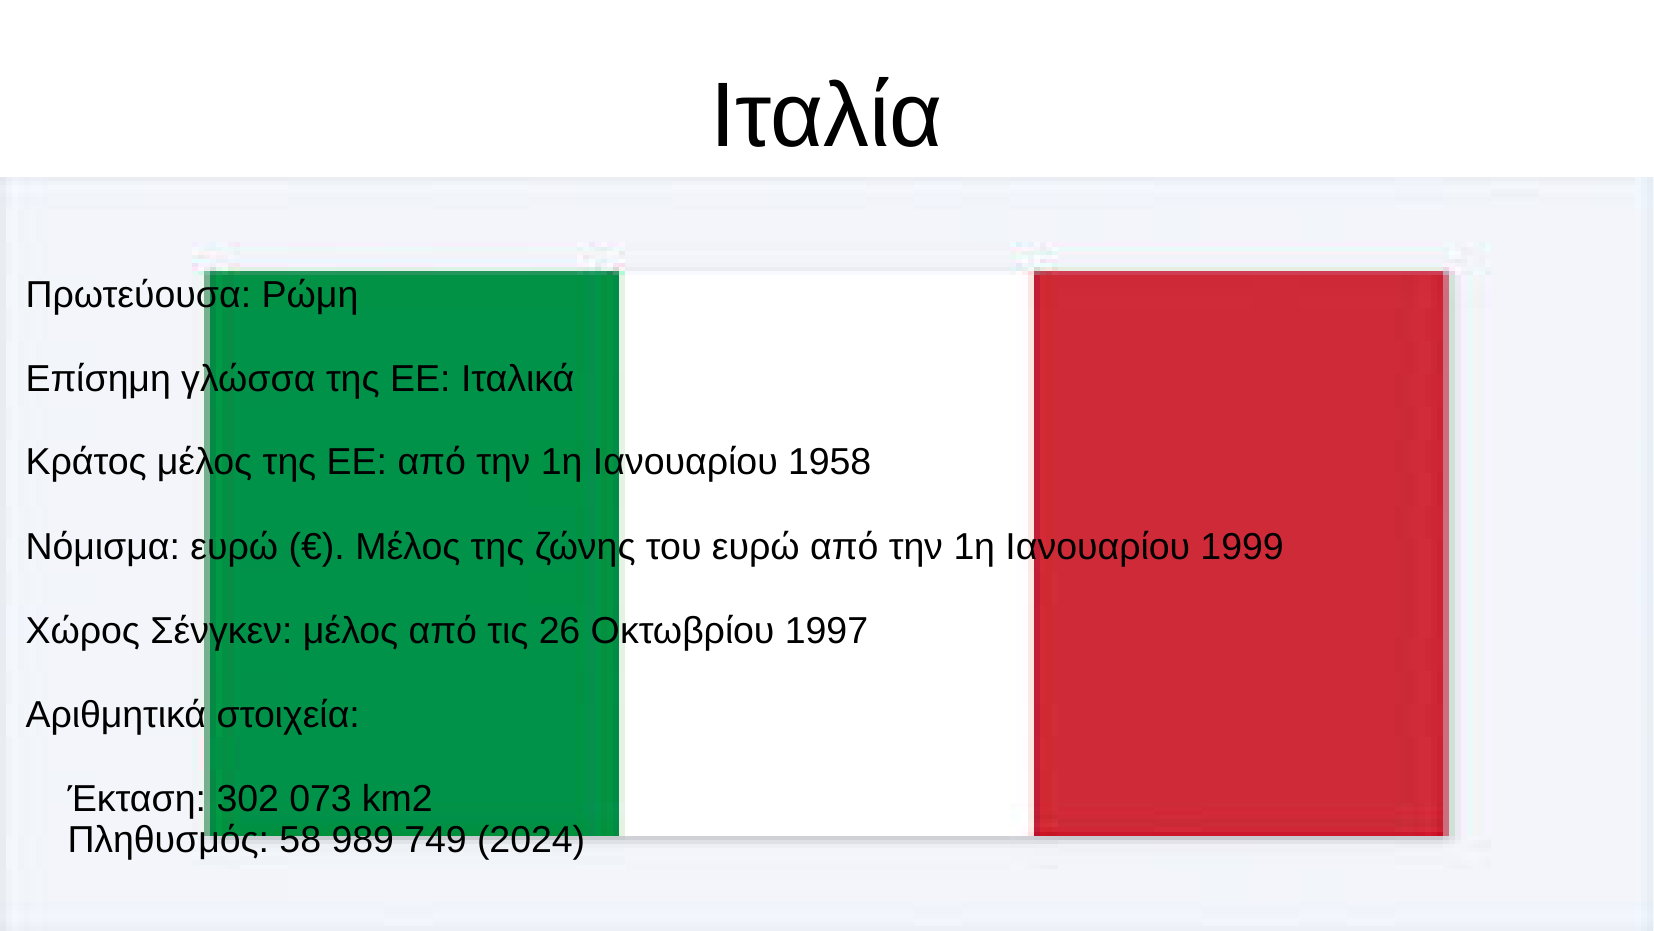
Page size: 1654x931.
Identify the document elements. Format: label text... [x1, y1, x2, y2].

title Ιταλία [82, 37, 1571, 177]
text_box Πρωτεύουσα: Ρώμη Επίσημη γλώσσα της ΕΕ: Ιταλικά Κράτος μέλος της ΕΕ: από την 1η Ιανουαρίου 1958 Νόμισμα: ευρώ (€). Μέλος της ζώνης του ευρώ από την 1η Ιανουαρίου 1999 Χώρος Σένγκεν: μέλος από τις 26 Οκτωβρίου 1997 Αριθμητικά στοιχεία: Έκταση: 302 073 km2 Πληθυσμός: 58 989 749 (2024) [10, 265, 1300, 869]
picture [0, 177, 1654, 931]
